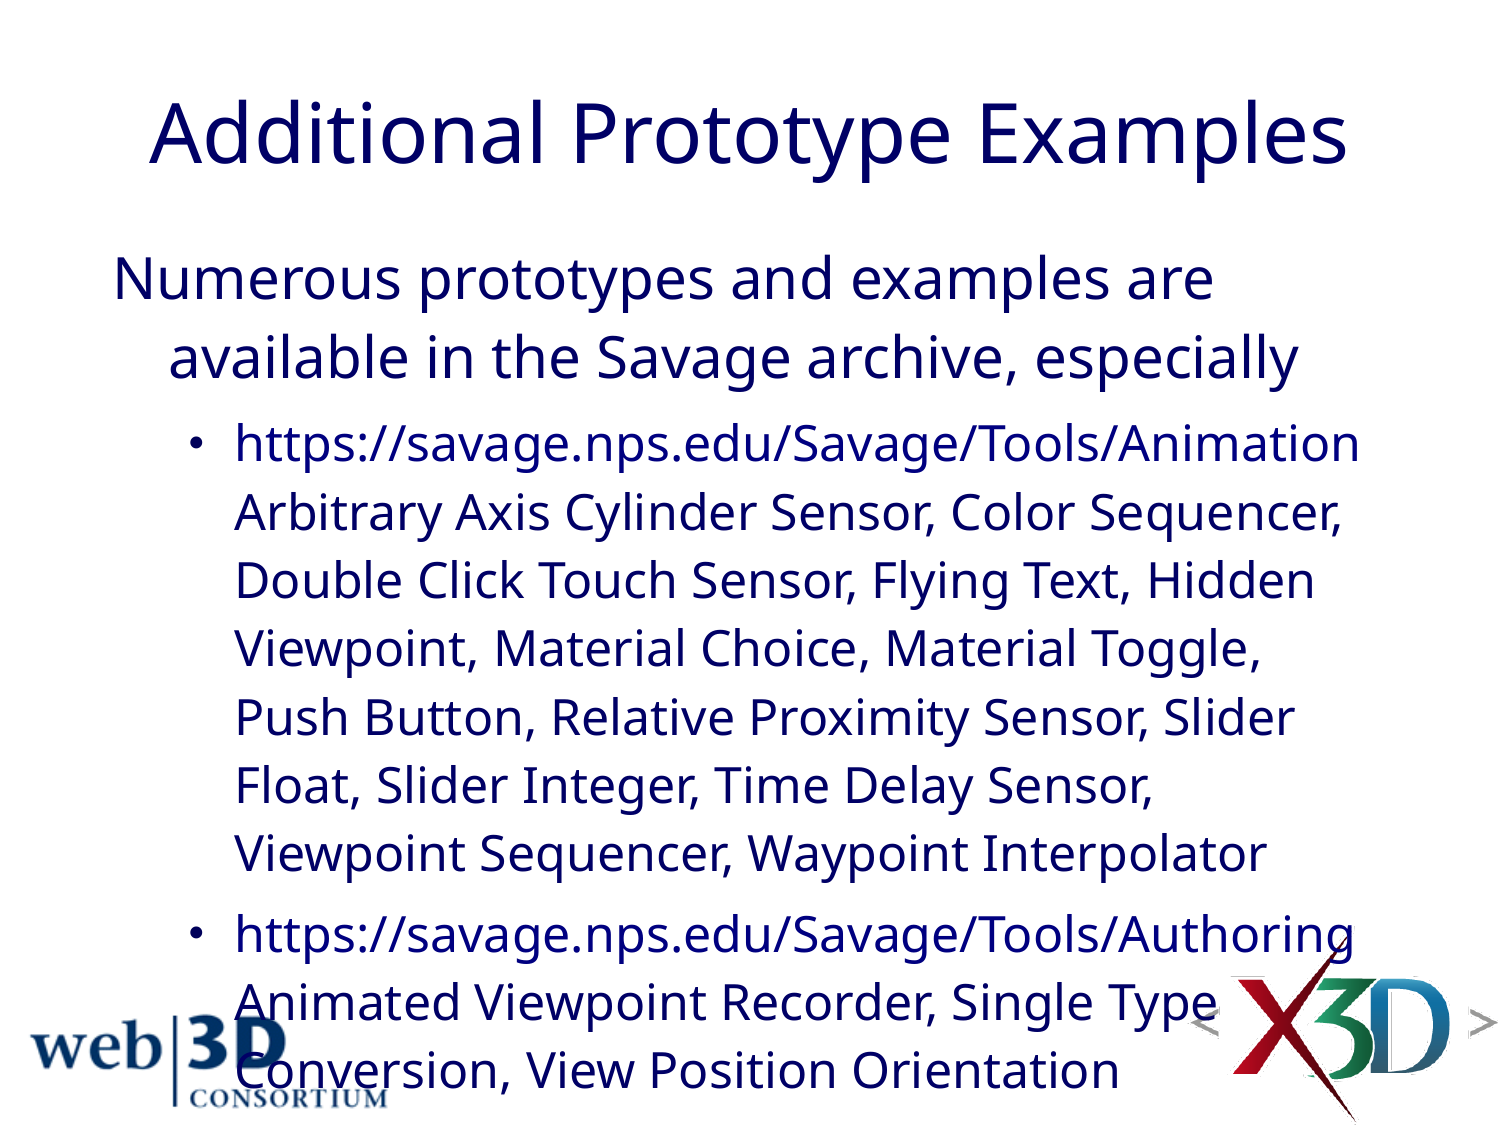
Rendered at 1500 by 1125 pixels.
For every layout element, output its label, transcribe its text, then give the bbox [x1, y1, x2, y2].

title Additional Prototype Examples [112, 37, 1388, 226]
list Numerous prototypes and examples are available in the Savage archive, especially https://savage.nps.edu/Savage/Tools/Animation Arbitrary Axis Cylinder Sensor, Color Sequencer, Double Click Touch Sensor, Flying Text, Hidden Viewpoint, Material Choice, Material Toggle, Push Button, Relative Proximity Sensor, Slider Float, Slider Integer, Time Delay Sensor, Viewpoint Sequencer, Waypoint Interpolator https://savage.nps.edu/Savage/Tools/Authoring Animated Viewpoint Recorder, Single Type Conversion, View Position Orientation [112, 237, 1388, 1006]
picture [408, 1064, 413, 1072]
picture [12, 998, 413, 1118]
picture [364, 1007, 377, 1017]
picture [1187, 926, 1500, 1125]
